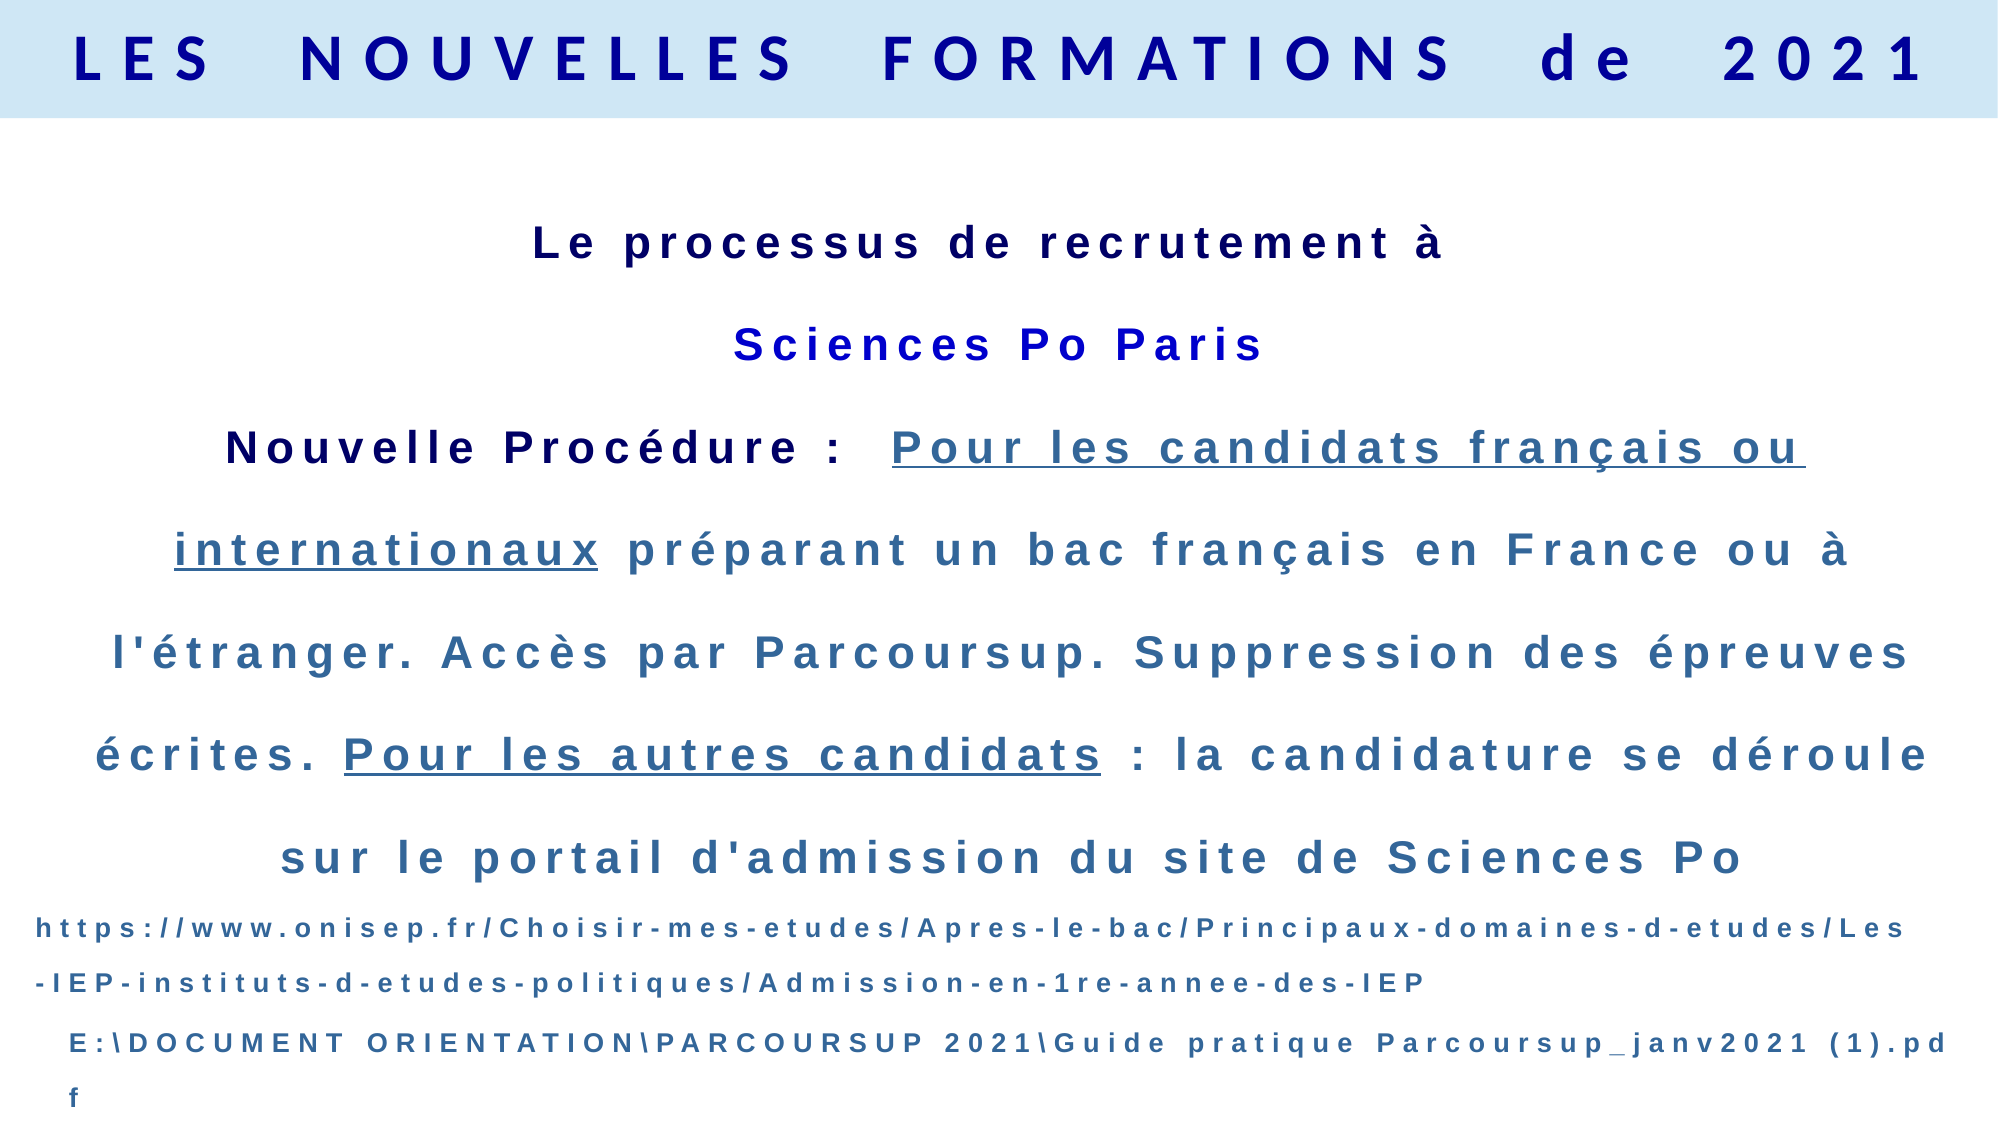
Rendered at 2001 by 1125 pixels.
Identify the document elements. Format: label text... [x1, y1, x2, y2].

text_box LES NOUVELLES FORMATIONS de 2021 [0, 0, 1998, 119]
subtitle Le processus de recrutement à Sciences Po Paris Nouvelle Procédure : Pour les candidats français ou internationaux préparant un bac français en France ou à l'étranger. Accès par Parcoursup. Suppression des épreuves écrites. Pour les autres candidats : la candidature se déroule sur le portail d'admission du site de Sciences Pohttps://www.onisep.fr/Choisir-mes-etudes/Apres-le-bac/Principaux-domaines-d-etudes/Les-IEP-instituts-d-etudes-politiques/Admission-en-1re-annee-des-IEP E:\DOCUMENT ORIENTATION\PARCOURSUP 2021\Guide pratique Parcoursup_janv2021 (1).pdf [35, 119, 1961, 1052]
